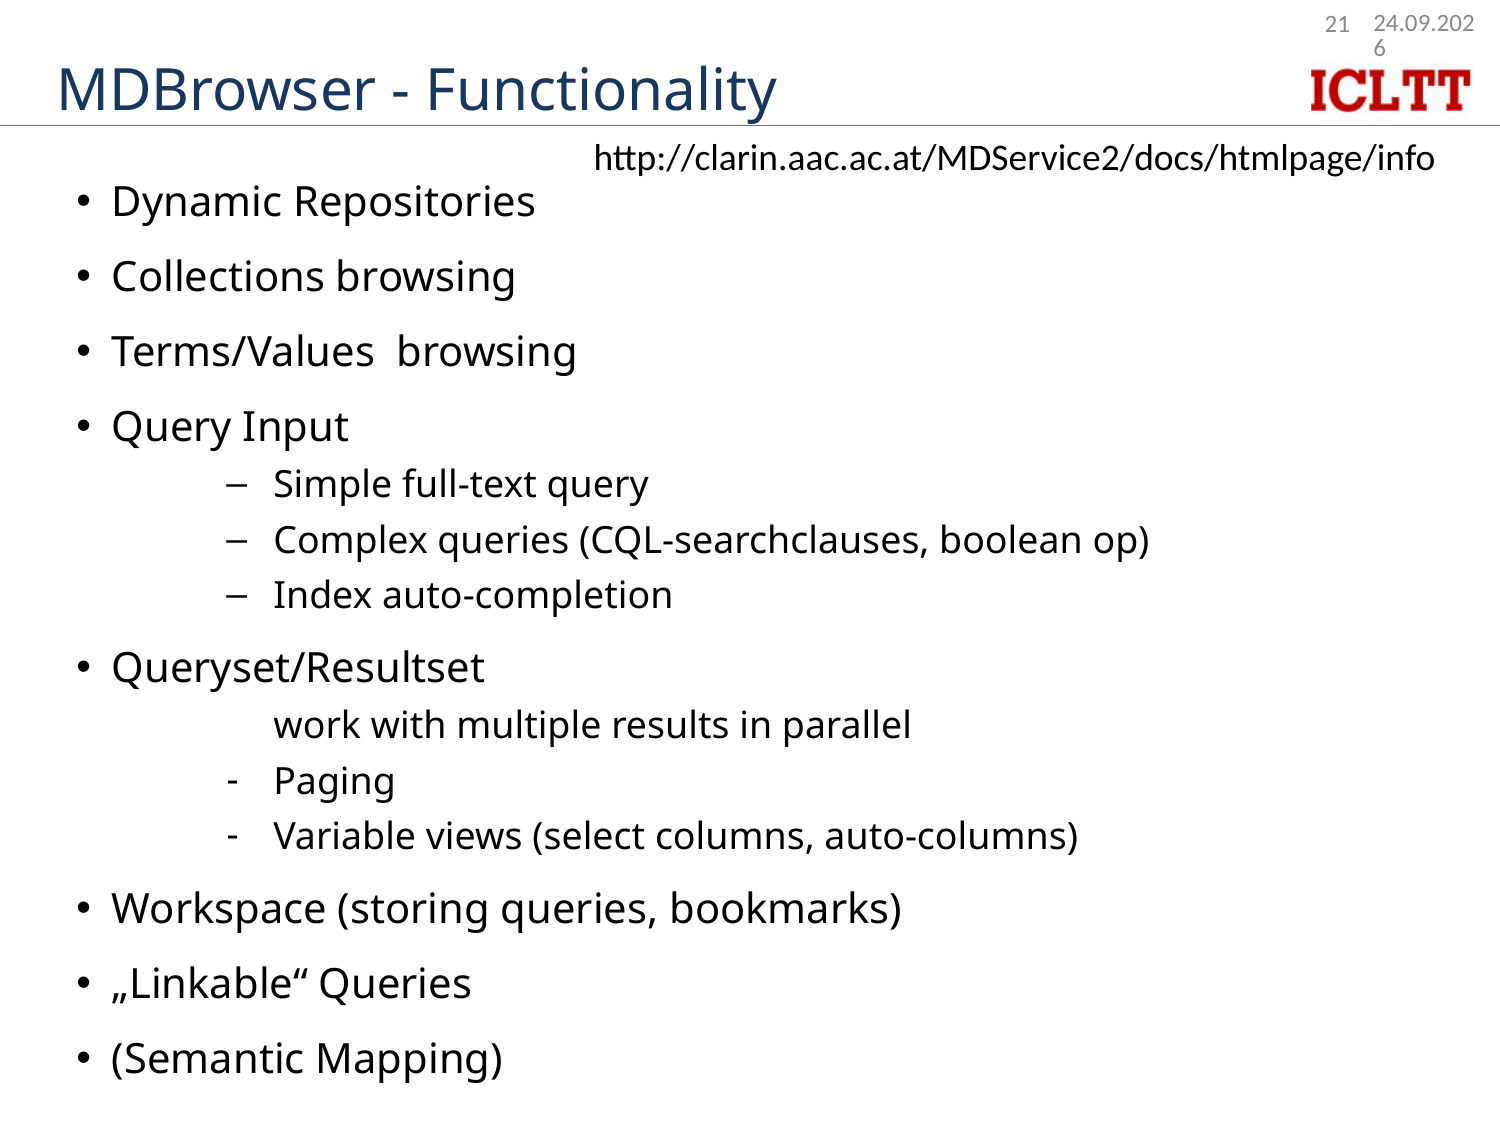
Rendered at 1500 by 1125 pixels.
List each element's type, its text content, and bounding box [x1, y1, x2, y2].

title MDBrowser - Functionality [41, 45, 1426, 126]
list Dynamic Repositories Collections browsing Terms/Values browsing Query Input Simple full-text query Complex queries (CQL-searchclauses, boolean op) Index auto-completion Queryset/Resultset work with multiple results in parallel Paging Variable views (select columns, auto-columns) Workspace (storing queries, bookmarks) „Linkable“ Queries (Semantic Mapping) [61, 167, 1412, 988]
picture [1426, 61, 1475, 121]
text_box http://clarin.aac.ac.at/MDService2/docs/htmlpage/info [579, 125, 1500, 185]
